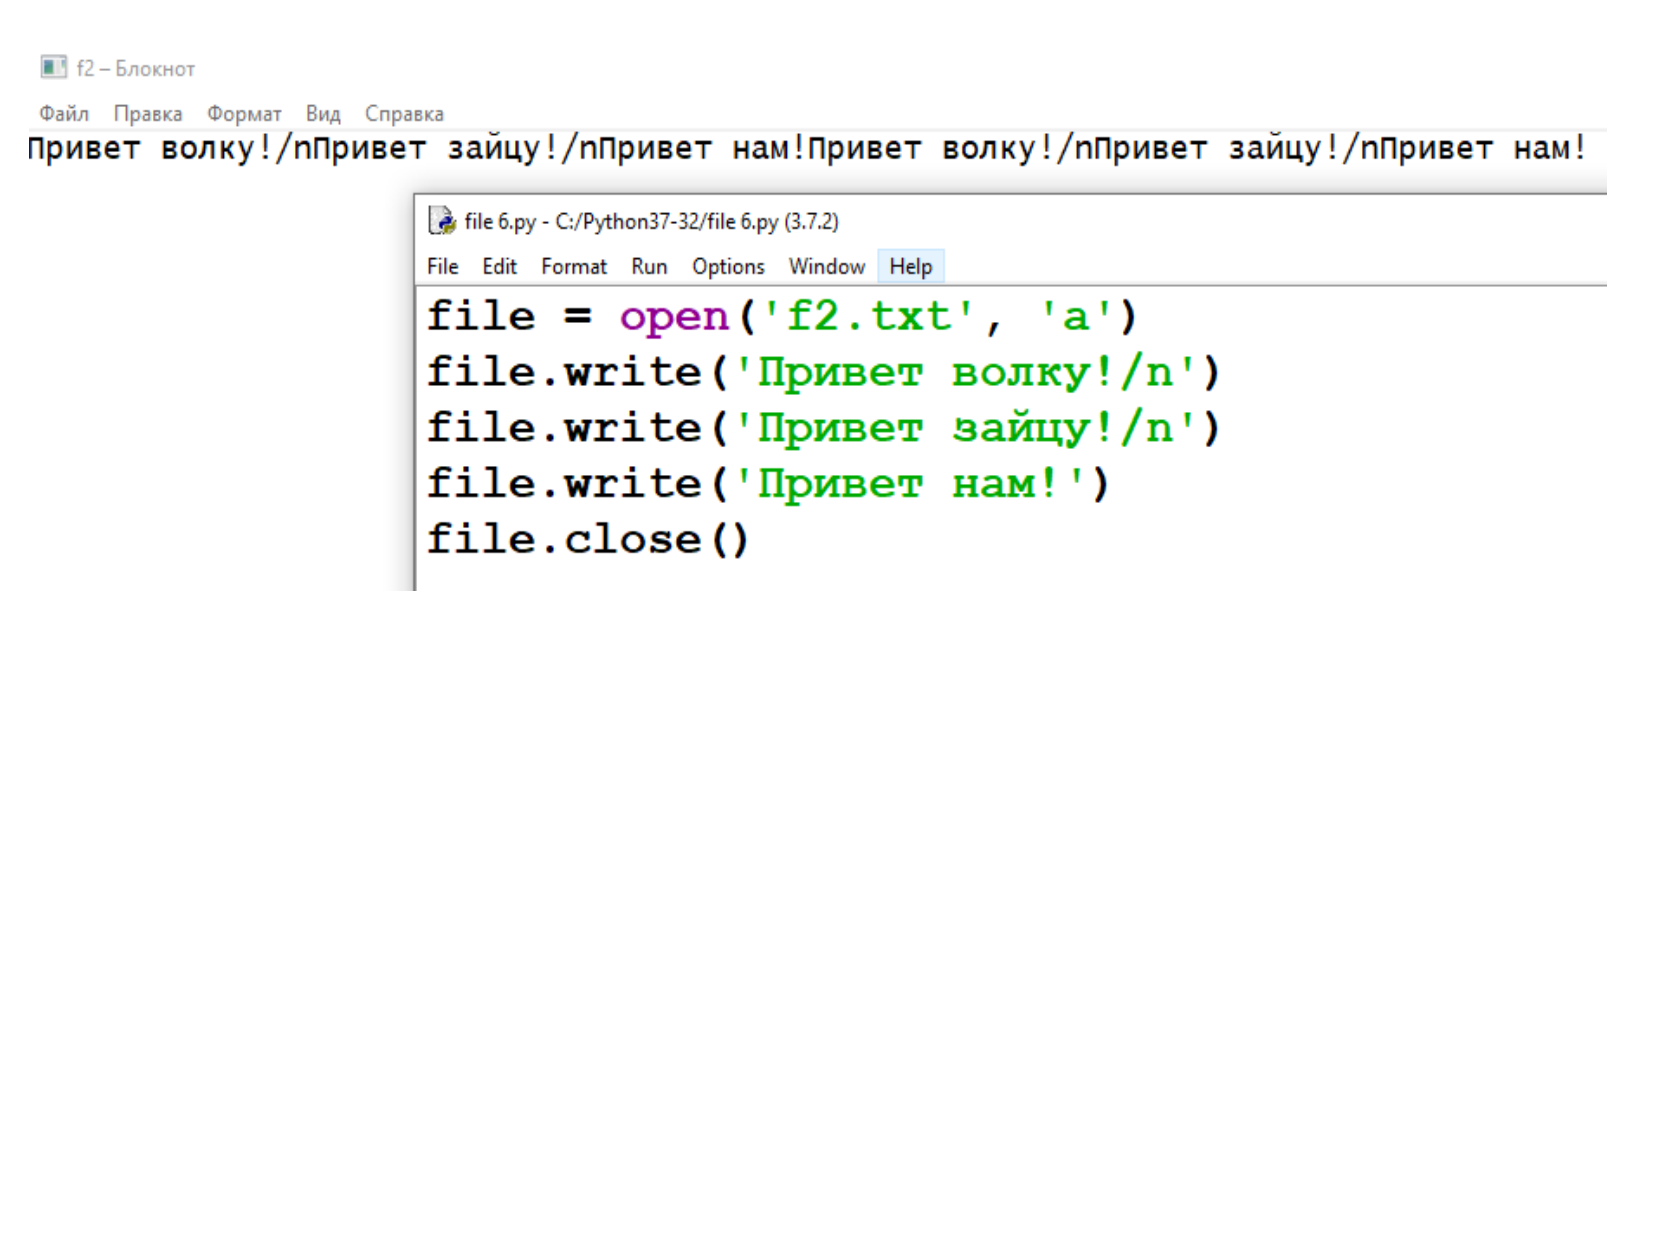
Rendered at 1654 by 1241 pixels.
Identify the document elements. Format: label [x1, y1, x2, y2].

picture [29, 44, 1607, 591]
